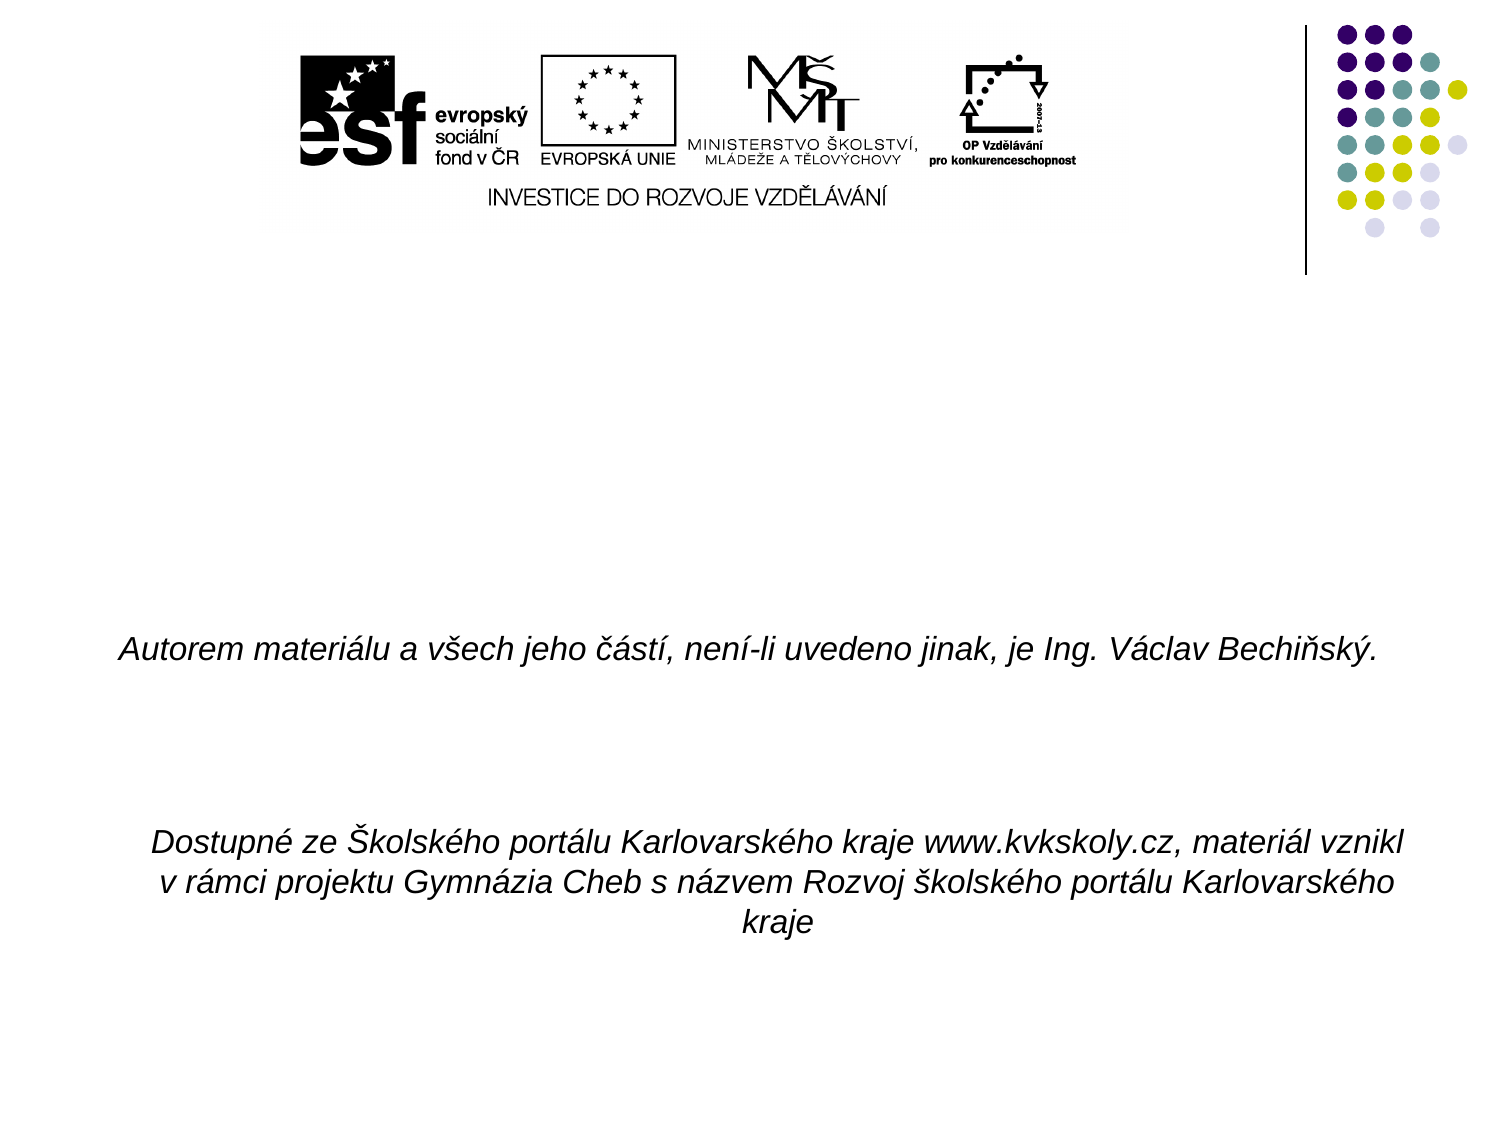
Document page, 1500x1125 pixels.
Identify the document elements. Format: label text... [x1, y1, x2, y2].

list Autorem materiálu a všech jeho částí, není-li uvedeno jinak, je Ing. Václav Bechiňský. Dostupné ze Školského portálu Karlovarského kraje www.kvkskoly.cz, materiál vznikl v rámci projektu Gymnázia Cheb s názvem Rozvoj školského portálu Karlovarského kraje [75, 282, 1426, 1006]
picture [259, 20, 1129, 233]
